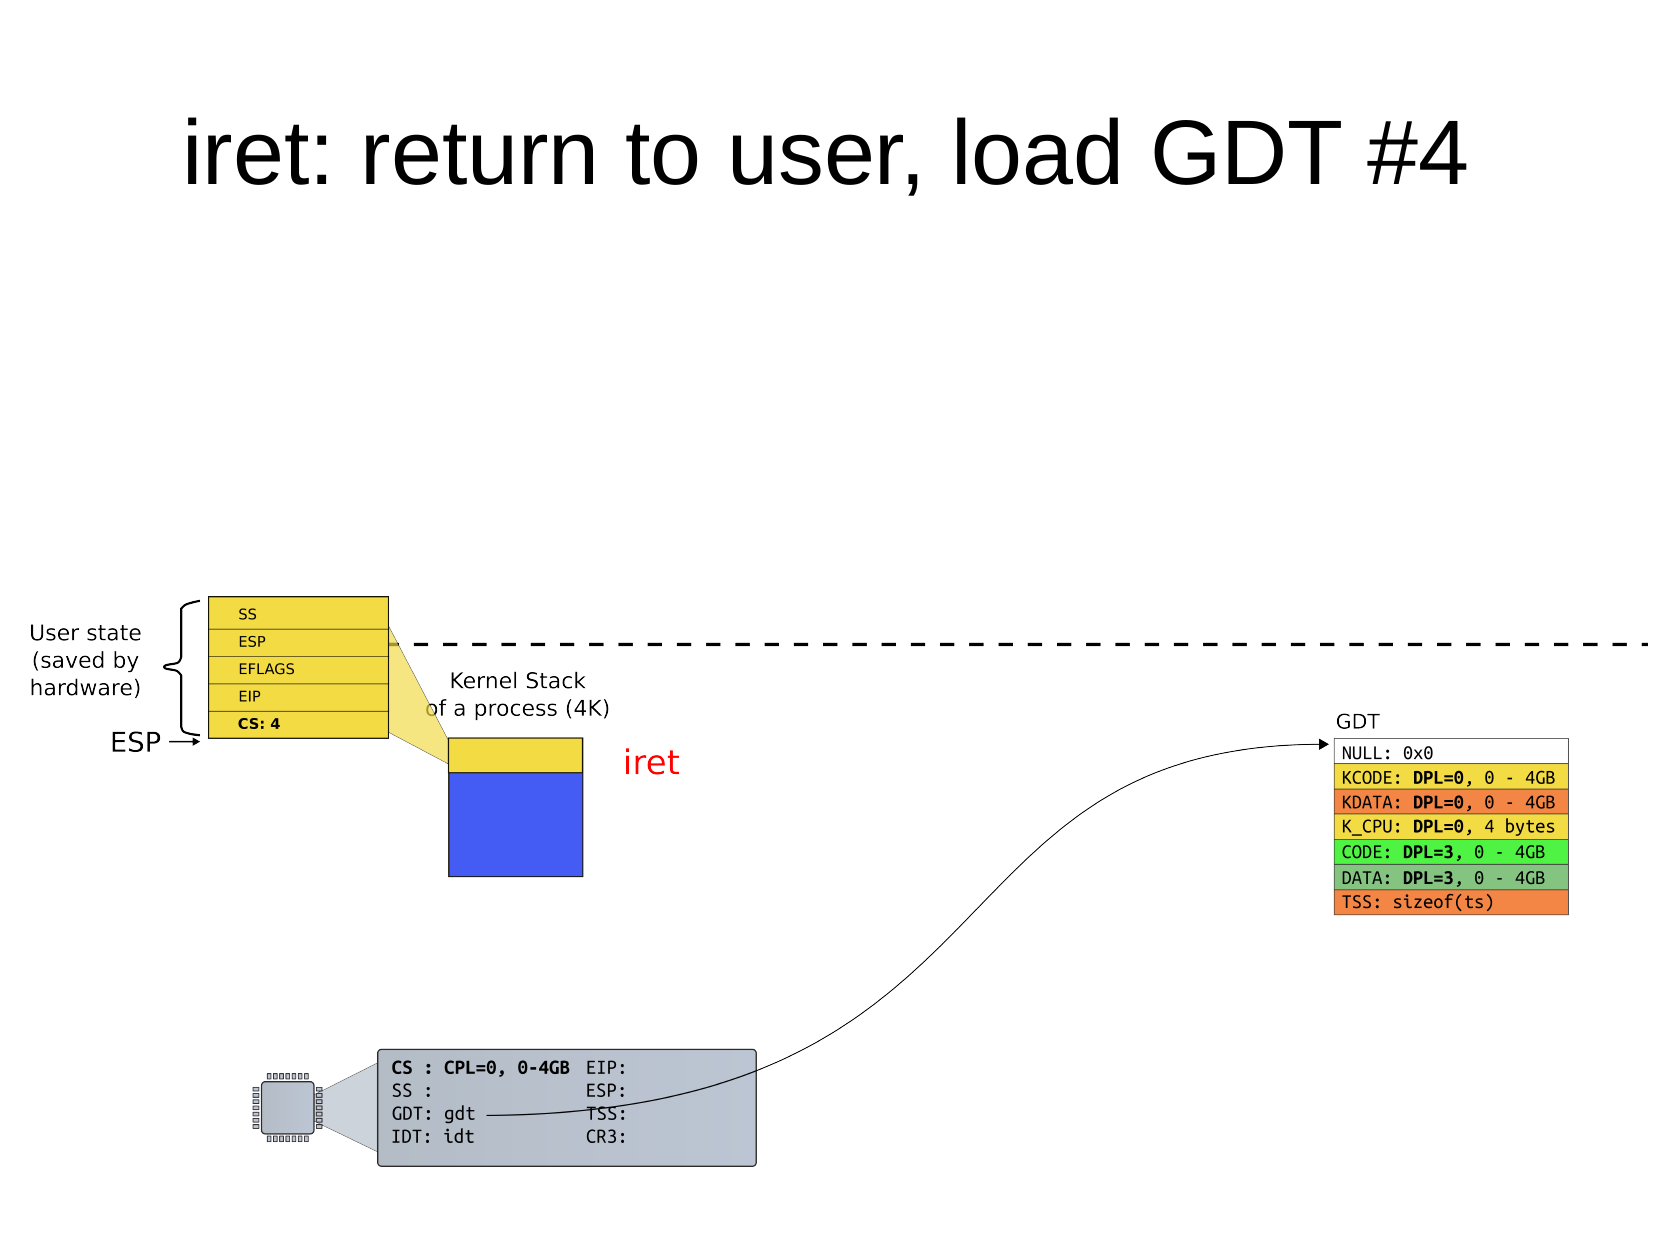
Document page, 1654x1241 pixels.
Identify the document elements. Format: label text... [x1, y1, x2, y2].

picture [31, 596, 1648, 1167]
title iret: return to user, load GDT #4 [82, 49, 1571, 257]
